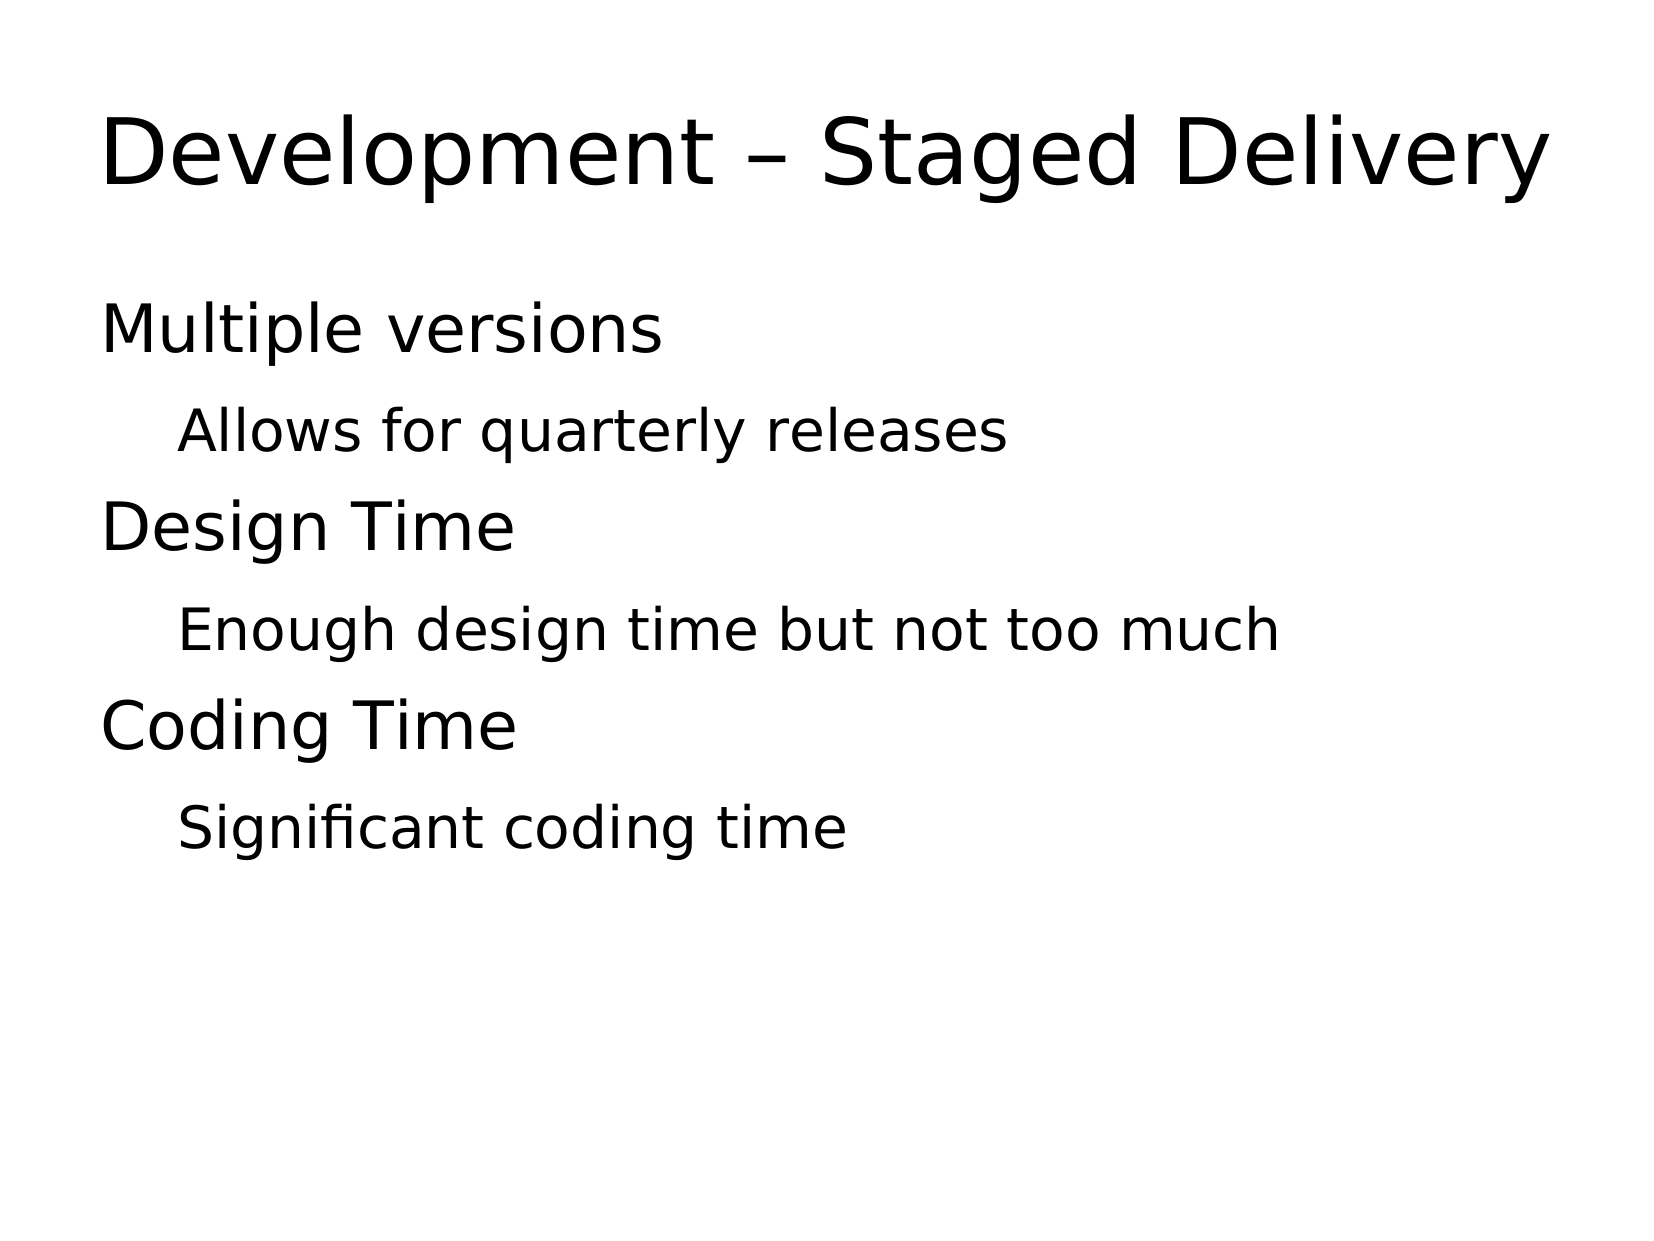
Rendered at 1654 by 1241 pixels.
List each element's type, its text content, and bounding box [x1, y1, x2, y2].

title Development – Staged Delivery [82, 49, 1571, 257]
list Multiple versions Allows for quarterly releases Design Time Enough design time but not too much Coding Time Significant coding time [82, 290, 1571, 1109]
